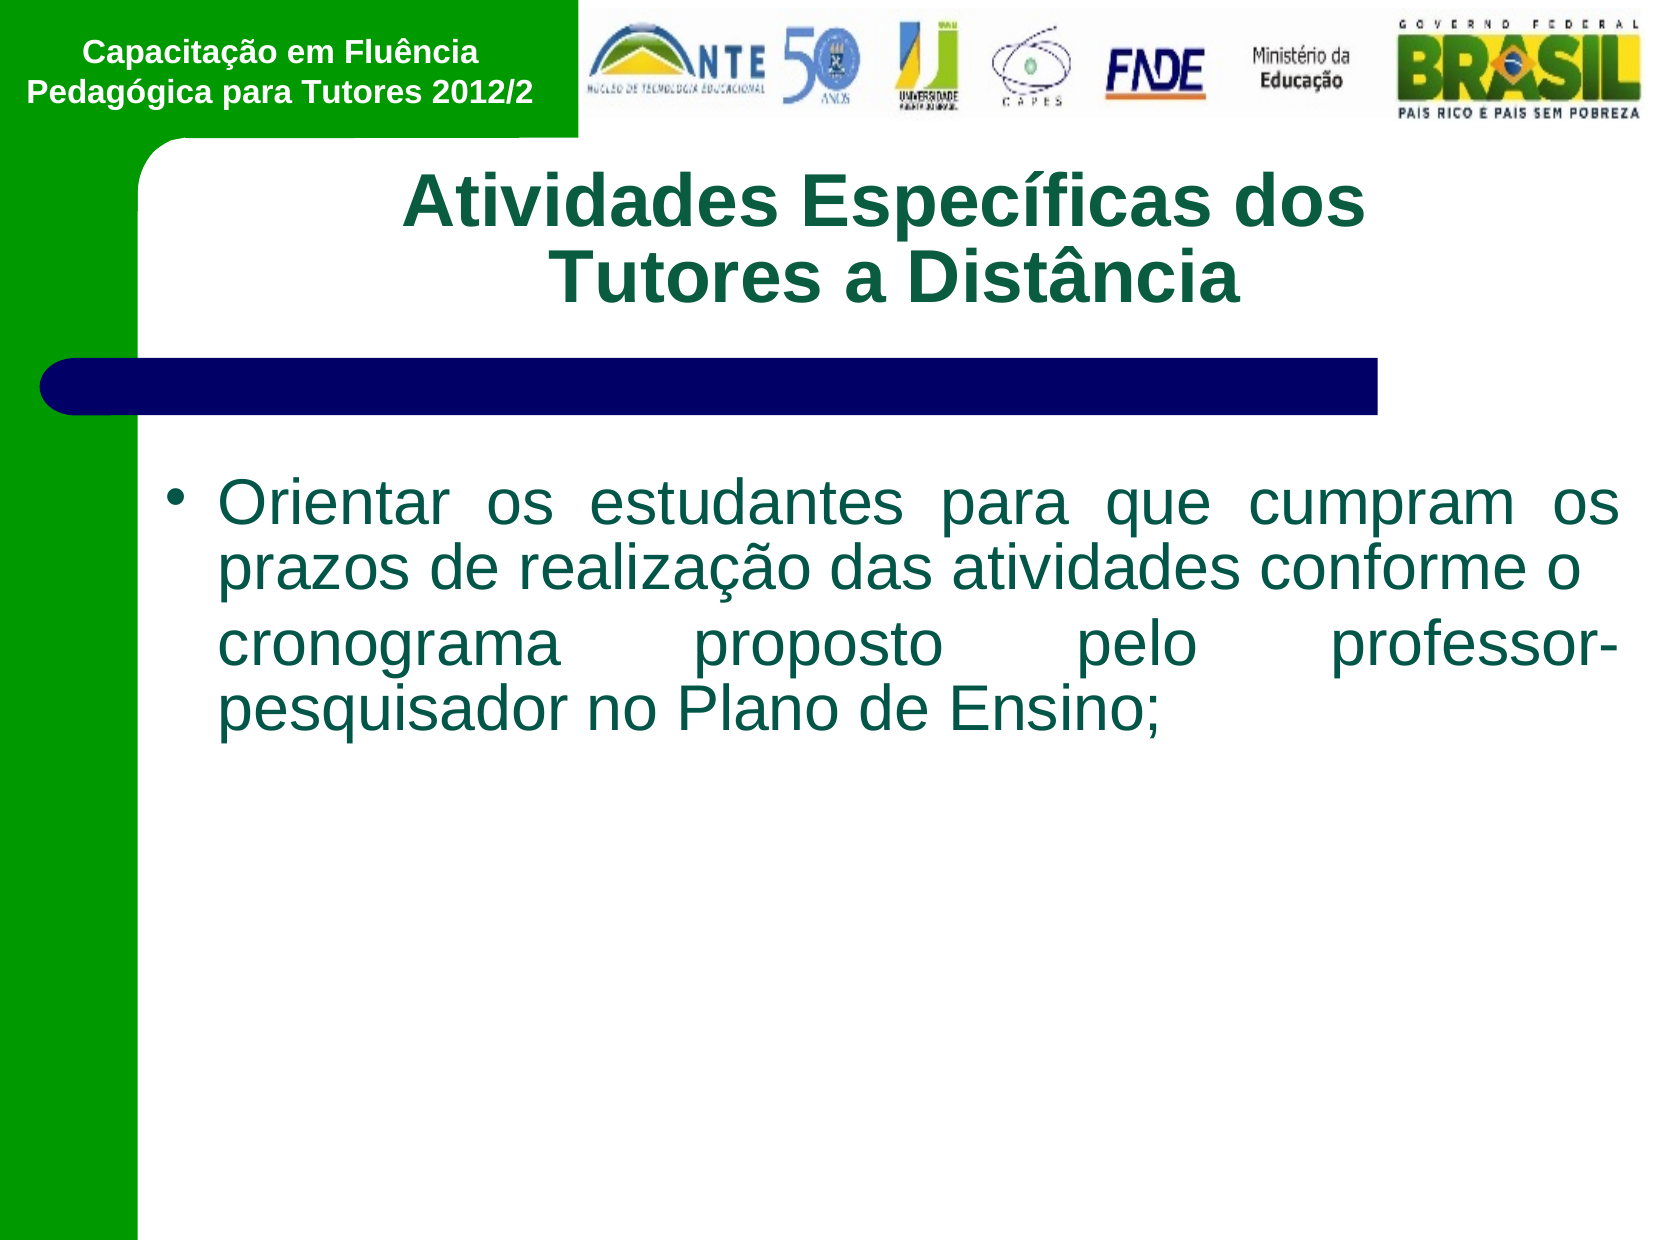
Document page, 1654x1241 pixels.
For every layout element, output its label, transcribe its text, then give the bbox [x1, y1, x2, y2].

list Orientar os estudantes para que cumpram os prazos de realização das atividades conforme o cronograma proposto pelo professor-pesquisador no Plano de Ensino; [147, 383, 1621, 1058]
picture [582, 8, 1646, 121]
title Atividades Específicas dos Tutores a Distância [177, 155, 1612, 383]
